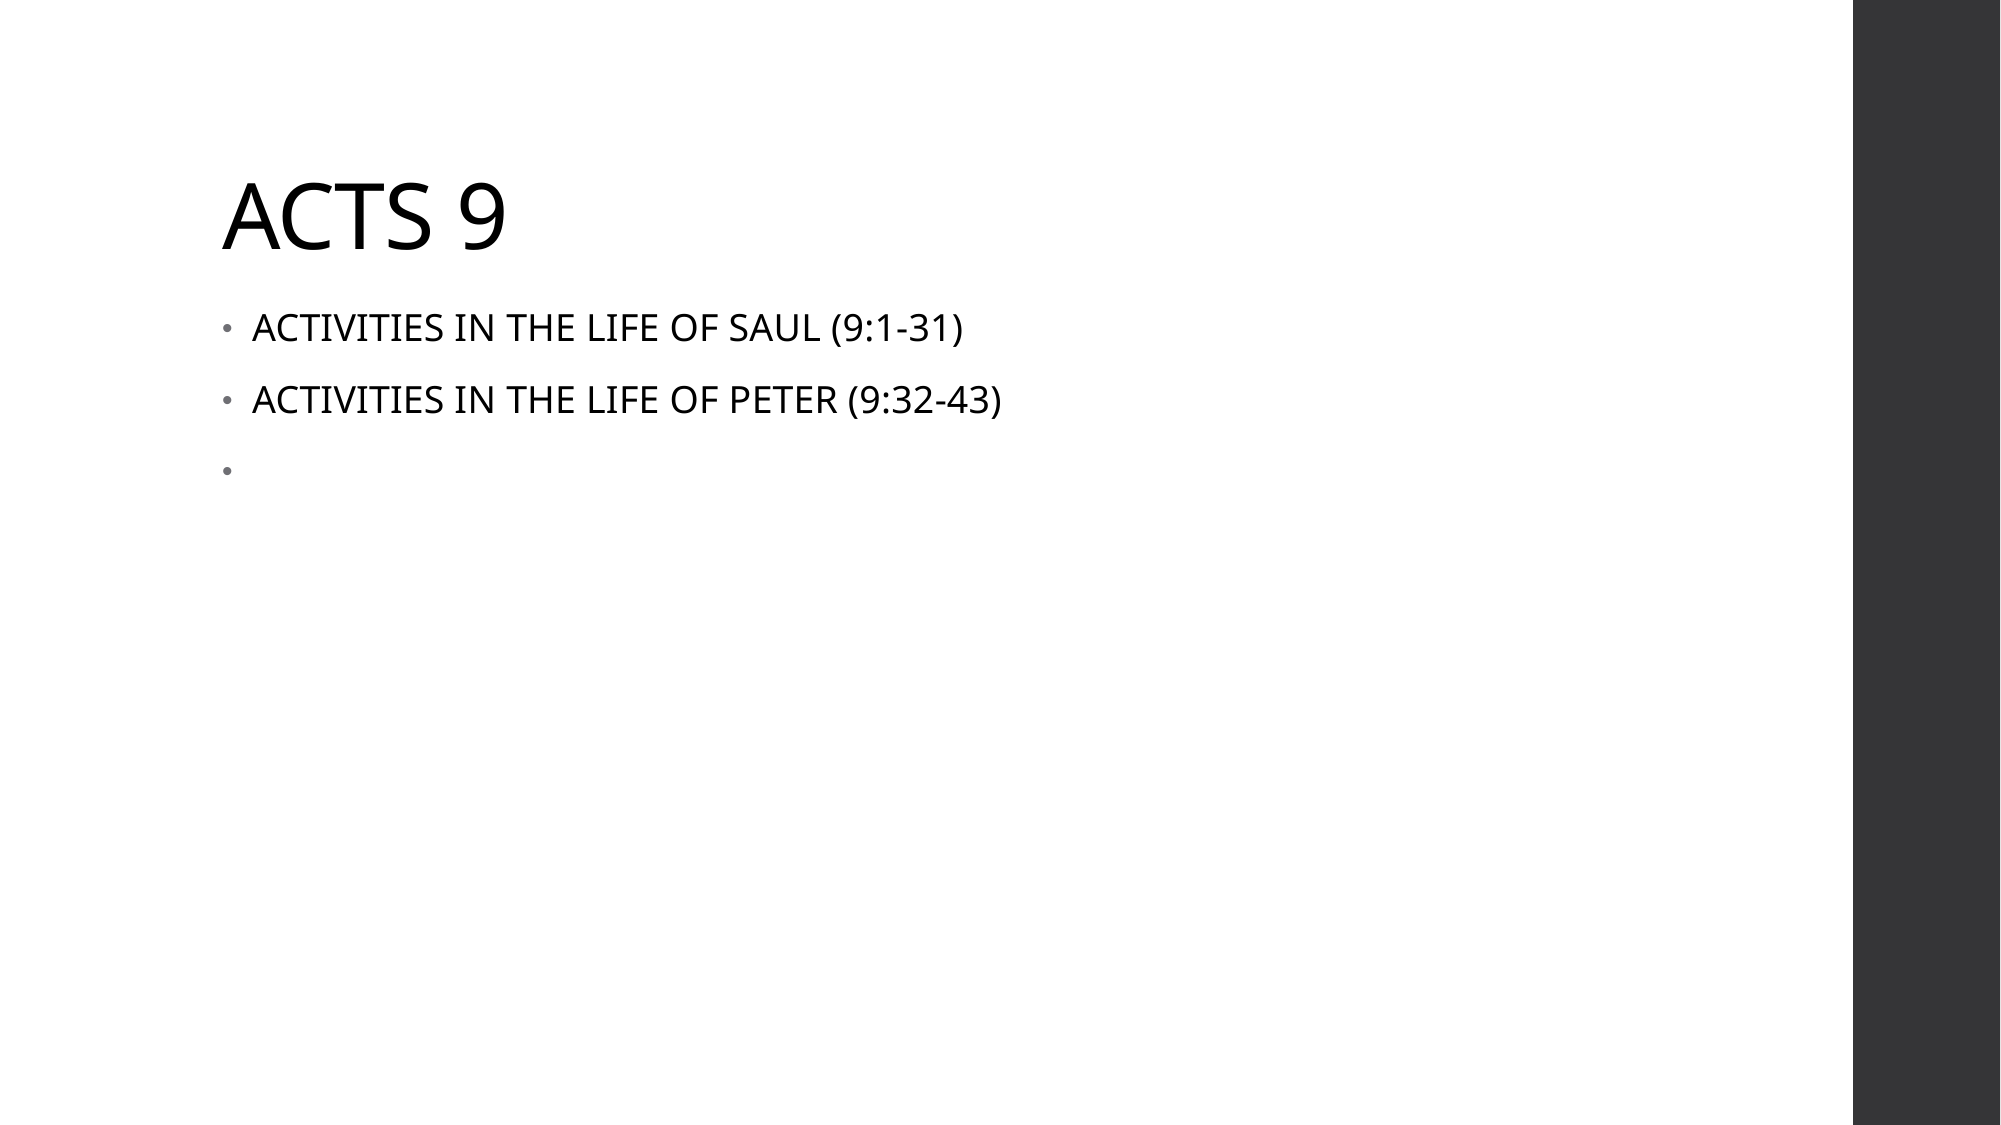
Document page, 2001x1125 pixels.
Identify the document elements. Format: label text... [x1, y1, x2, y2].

list ACTIVITIES IN THE LIFE OF SAUL (9:1-31) ACTIVITIES IN THE LIFE OF PETER (9:32-43) [206, 299, 1617, 1014]
title ACTS 9 [206, 60, 1797, 278]
